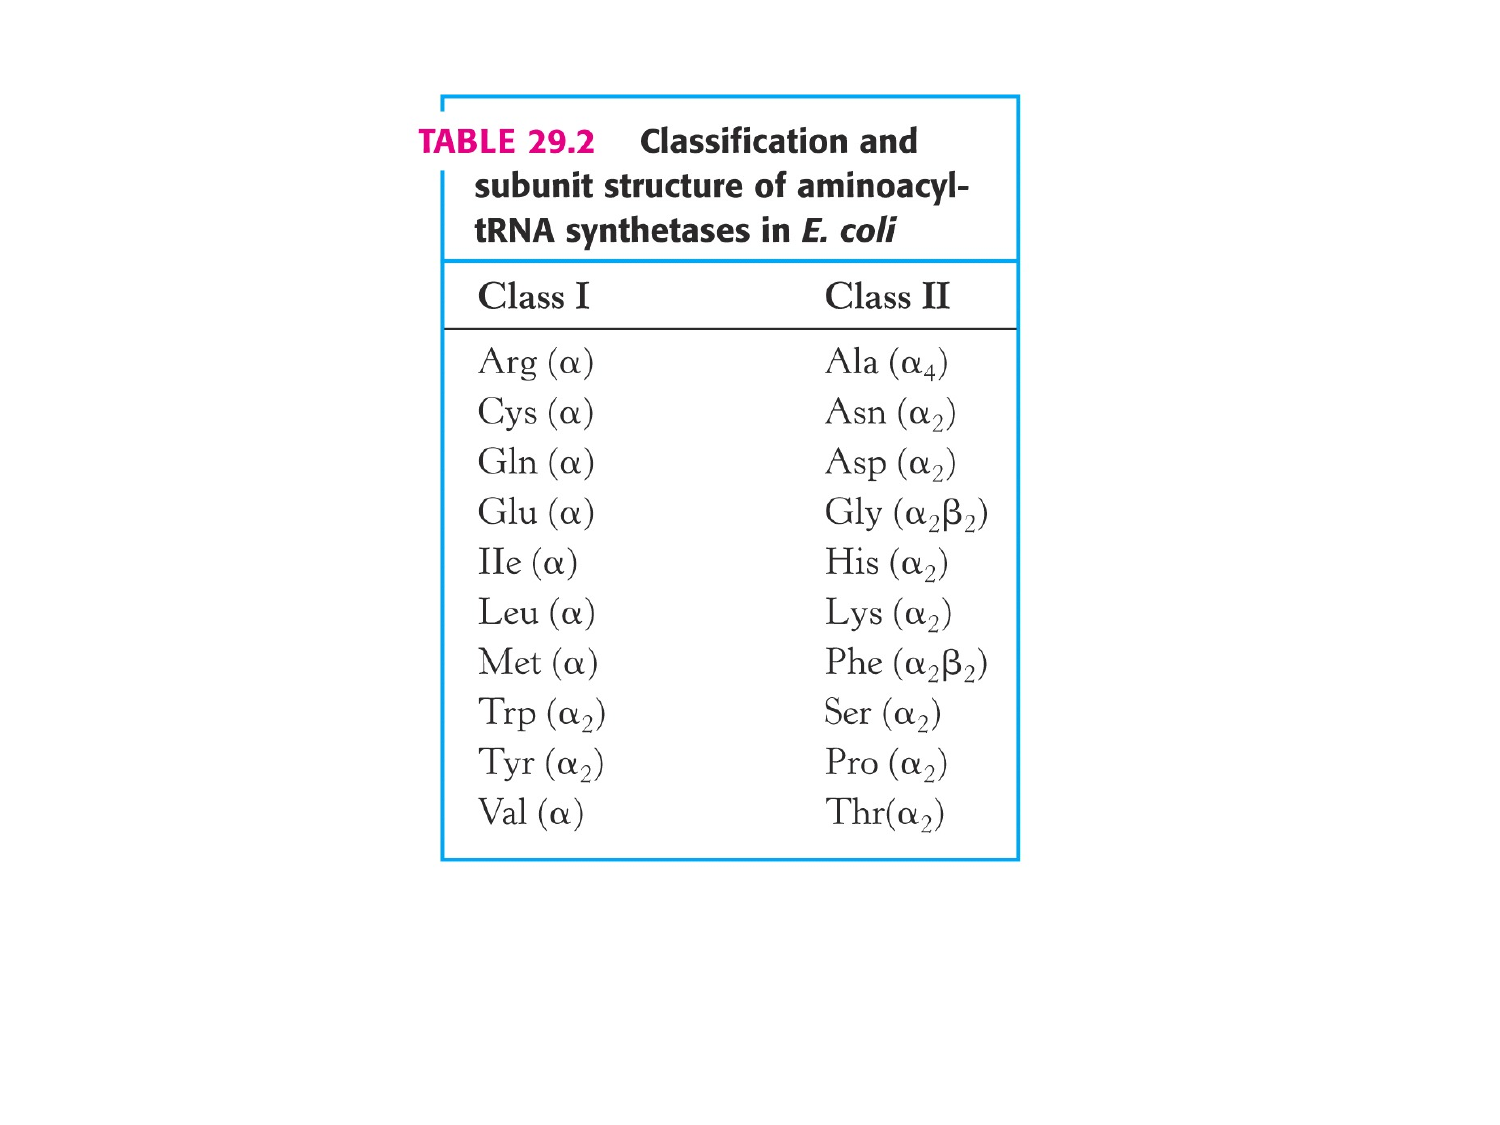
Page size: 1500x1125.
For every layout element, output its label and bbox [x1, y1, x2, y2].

picture [407, 78, 1038, 886]
